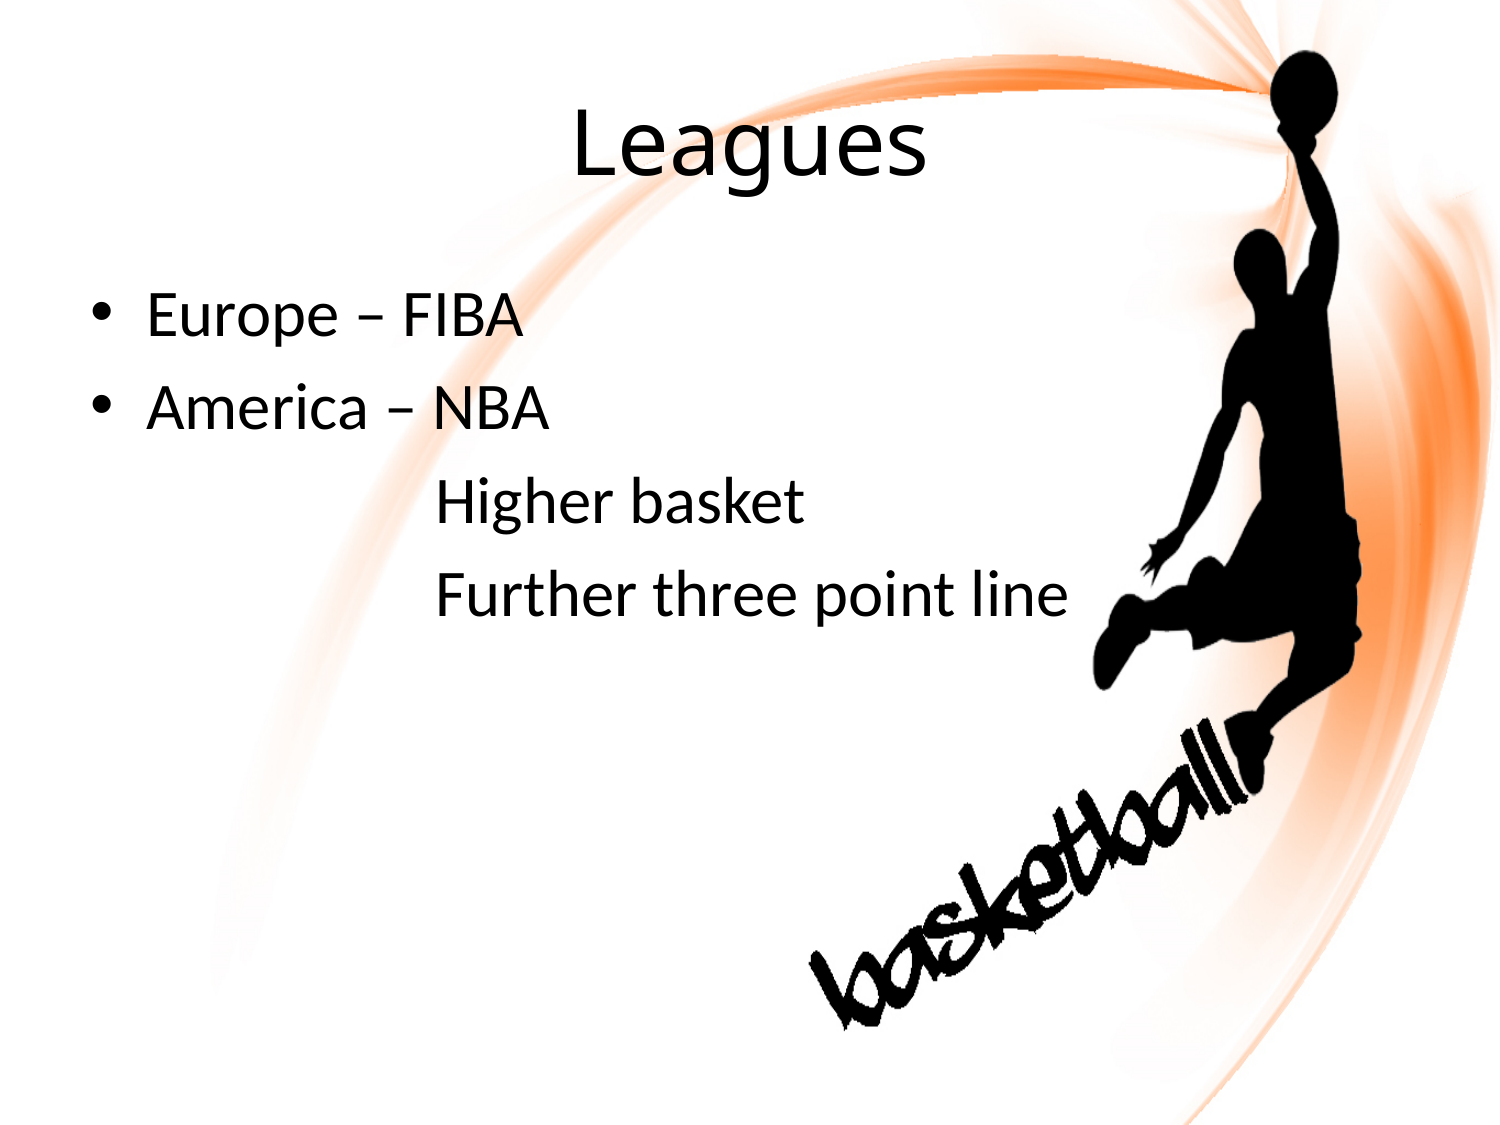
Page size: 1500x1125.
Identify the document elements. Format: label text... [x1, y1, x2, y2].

list Europe – FIBA America – NBA Higher basket Further three point line [75, 262, 1425, 1005]
title Leagues [75, 45, 1425, 233]
picture [0, 0, 1500, 1125]
